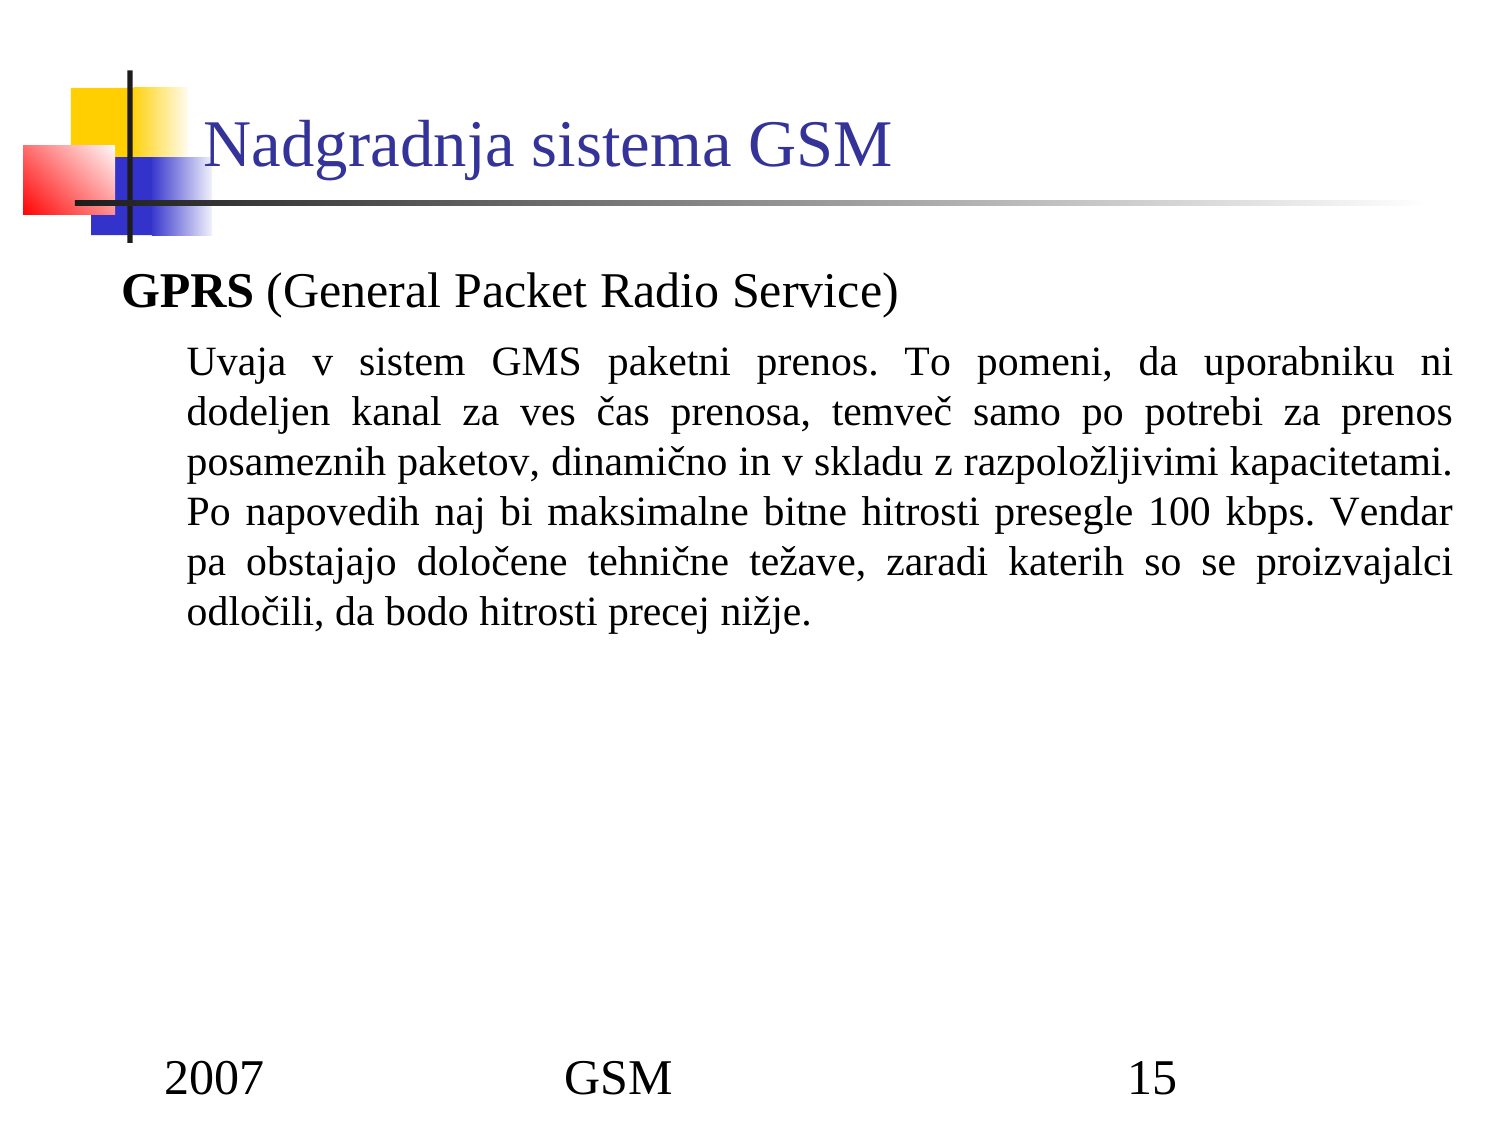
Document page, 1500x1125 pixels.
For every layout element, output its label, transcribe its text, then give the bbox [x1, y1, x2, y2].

list GPRS (General Packet Radio Service) Uvaja v sistem GMS paketni prenos. To pomeni, da uporabniku ni dodeljen kanal za ves čas prenosa, temveč samo po potrebi za prenos posameznih paketov, dinamično in v skladu z razpoložljivimi kapacitetami. Po napovedih naj bi maksimalne bitne hitrosti presegle 100 kbps. Vendar pa obstajajo določene tehnične težave, zaradi katerih so se proizvajalci odločili, da bodo hitrosti precej nižje. [50, 249, 1469, 1007]
title Nadgradnja sistema GSM [188, 92, 1468, 188]
